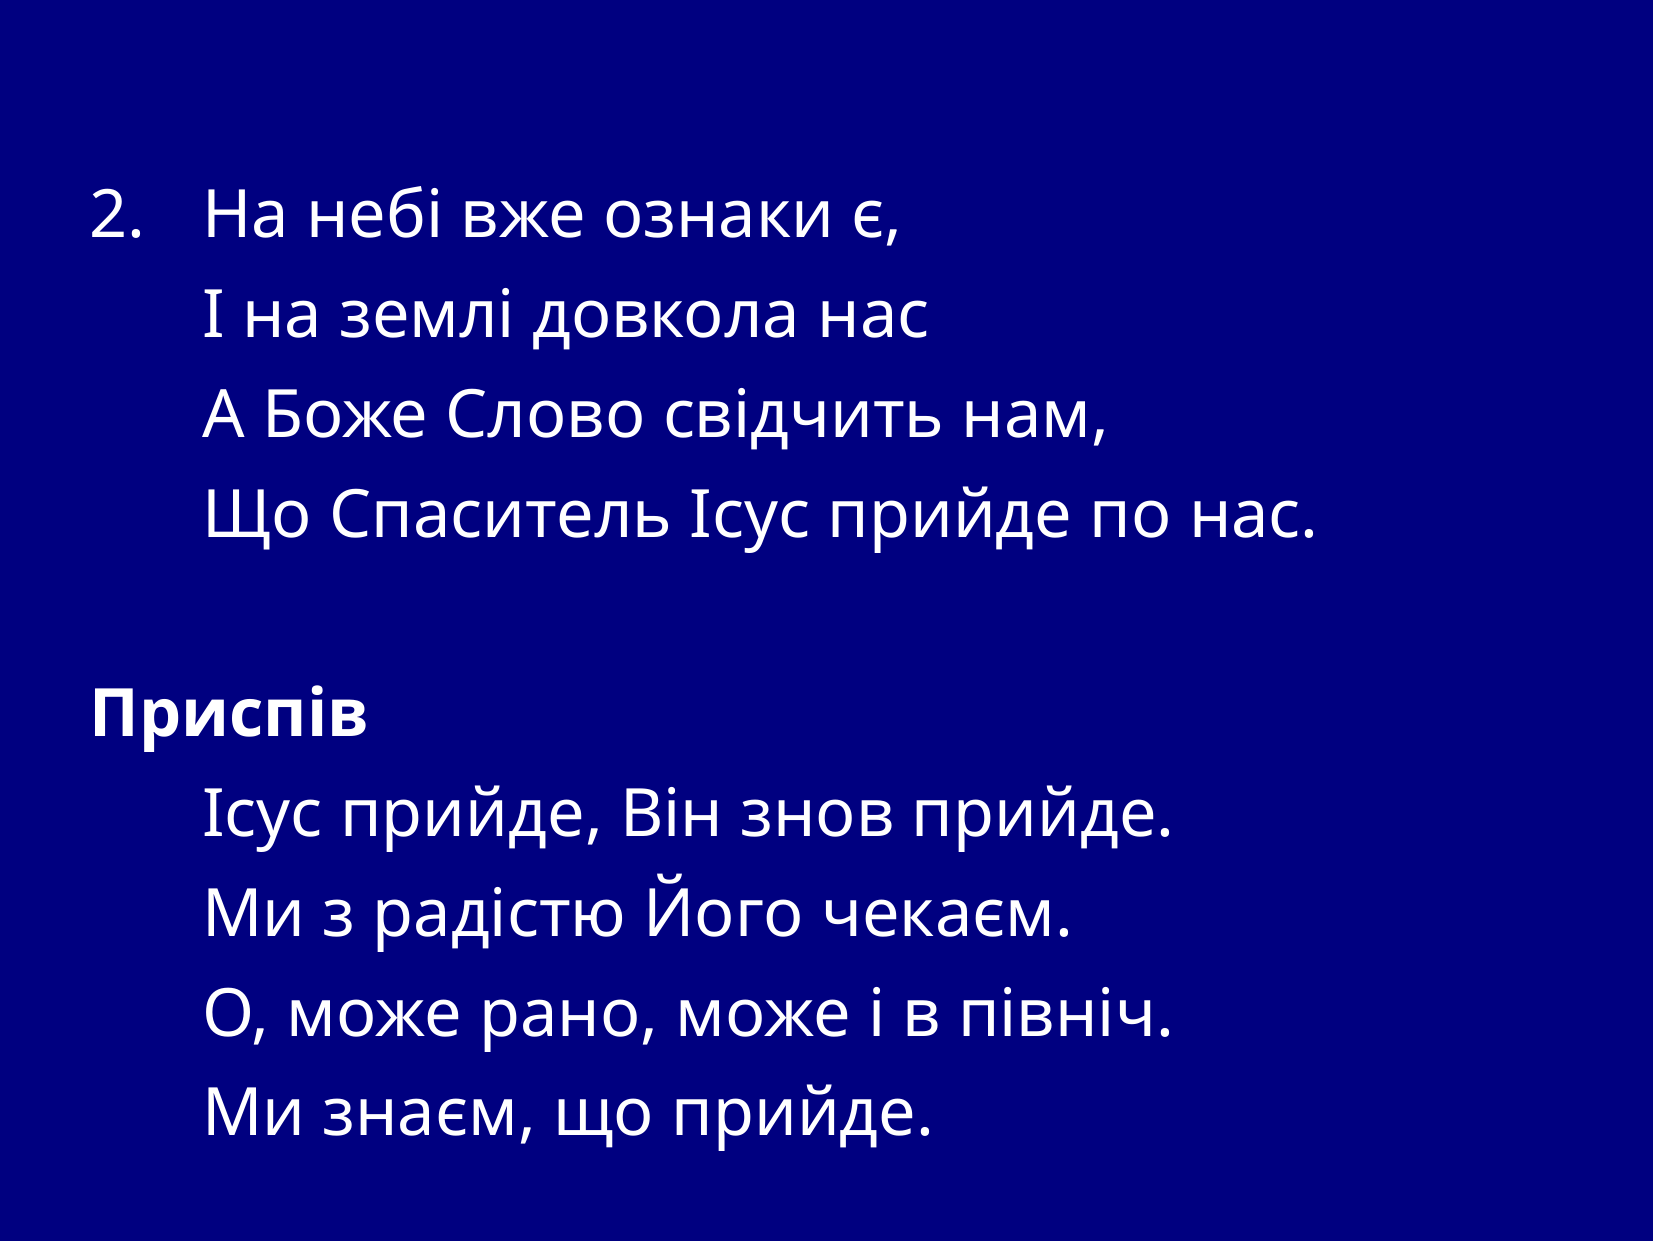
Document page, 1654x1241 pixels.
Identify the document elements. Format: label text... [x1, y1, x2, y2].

text_box 2. На небі вже ознаки є, І на землі довкола нас А Боже Слово свідчить нам, Що Спаситель Ісус прийде по нас. Приспів Ісус прийде, Він знов прийде. Ми з радістю Його чекаєм. О, може рано, може і в північ. Ми знаєм, що прийде. [75, 150, 1576, 1163]
